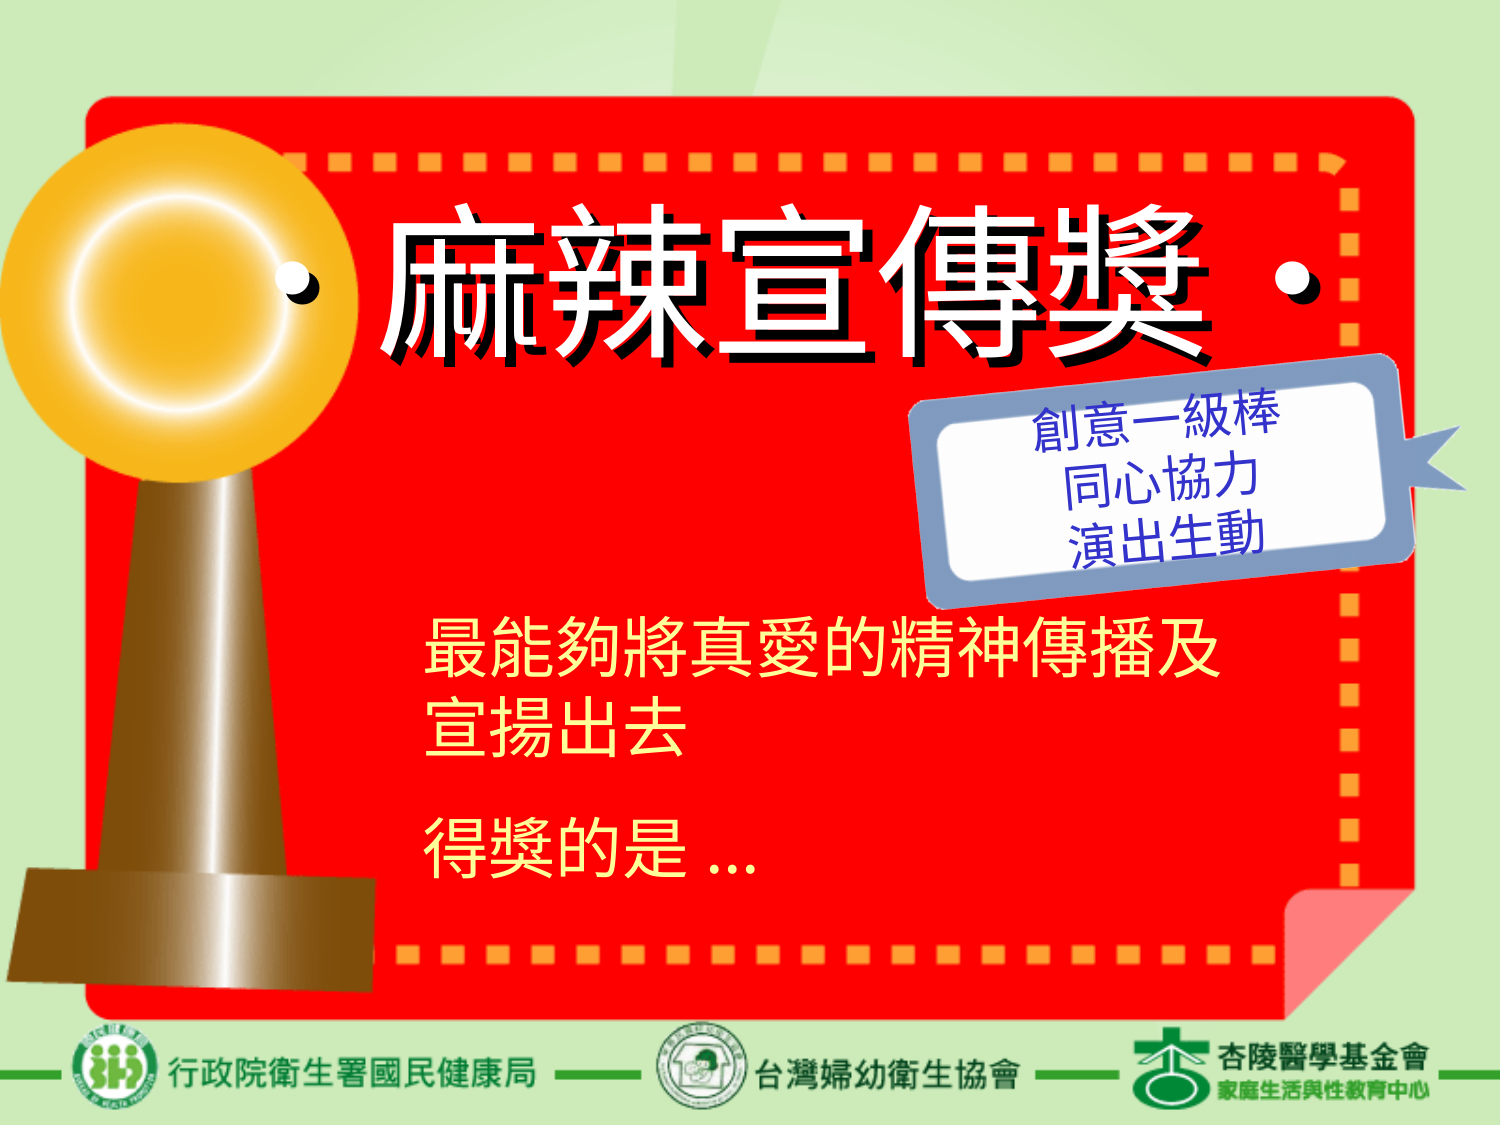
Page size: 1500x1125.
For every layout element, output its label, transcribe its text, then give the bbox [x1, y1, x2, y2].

text_box ．麻辣宣傳獎． [194, 170, 1392, 386]
text_box 創意一級棒 同心協力 演出生動 [1001, 367, 1323, 590]
picture [0, 0, 1500, 1125]
text_box 最能夠將真愛的精神傳播及宣揚出去 得獎的是... [407, 597, 1247, 895]
